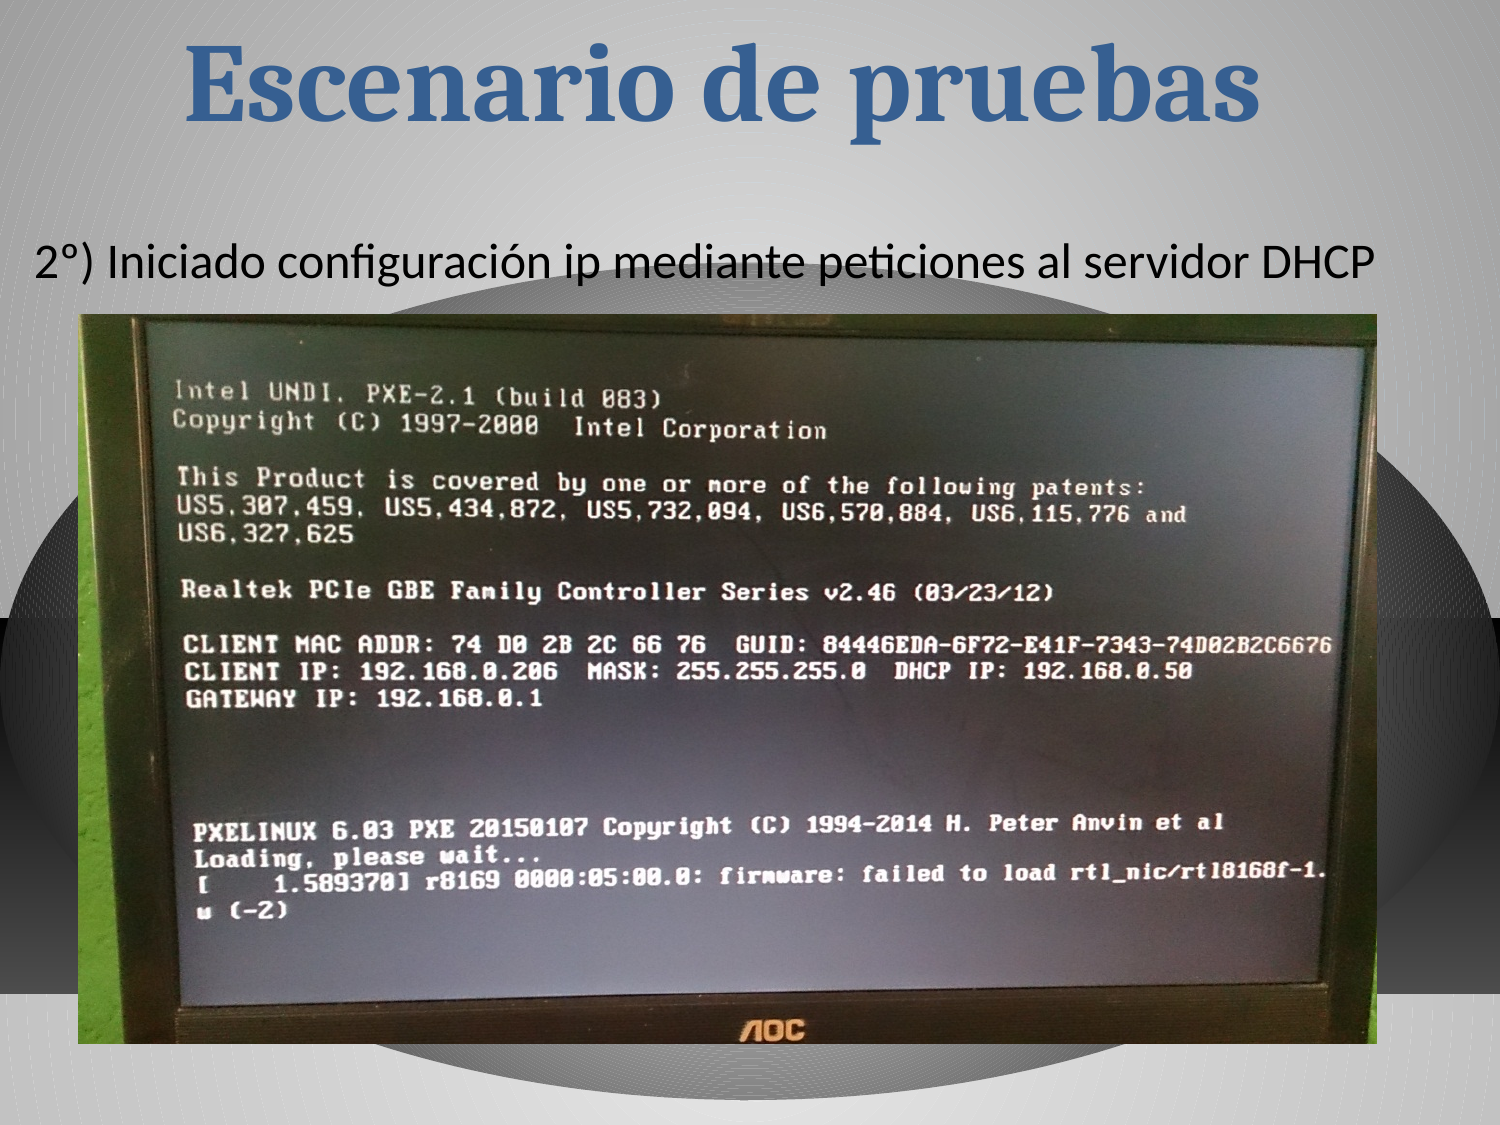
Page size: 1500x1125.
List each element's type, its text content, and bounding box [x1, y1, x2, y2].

text_box 2º) Iniciado configuración ip mediante peticiones al servidor DHCP [19, 220, 1391, 341]
text_box Escenario de pruebas [168, 1, 1303, 151]
picture [78, 314, 1377, 1044]
